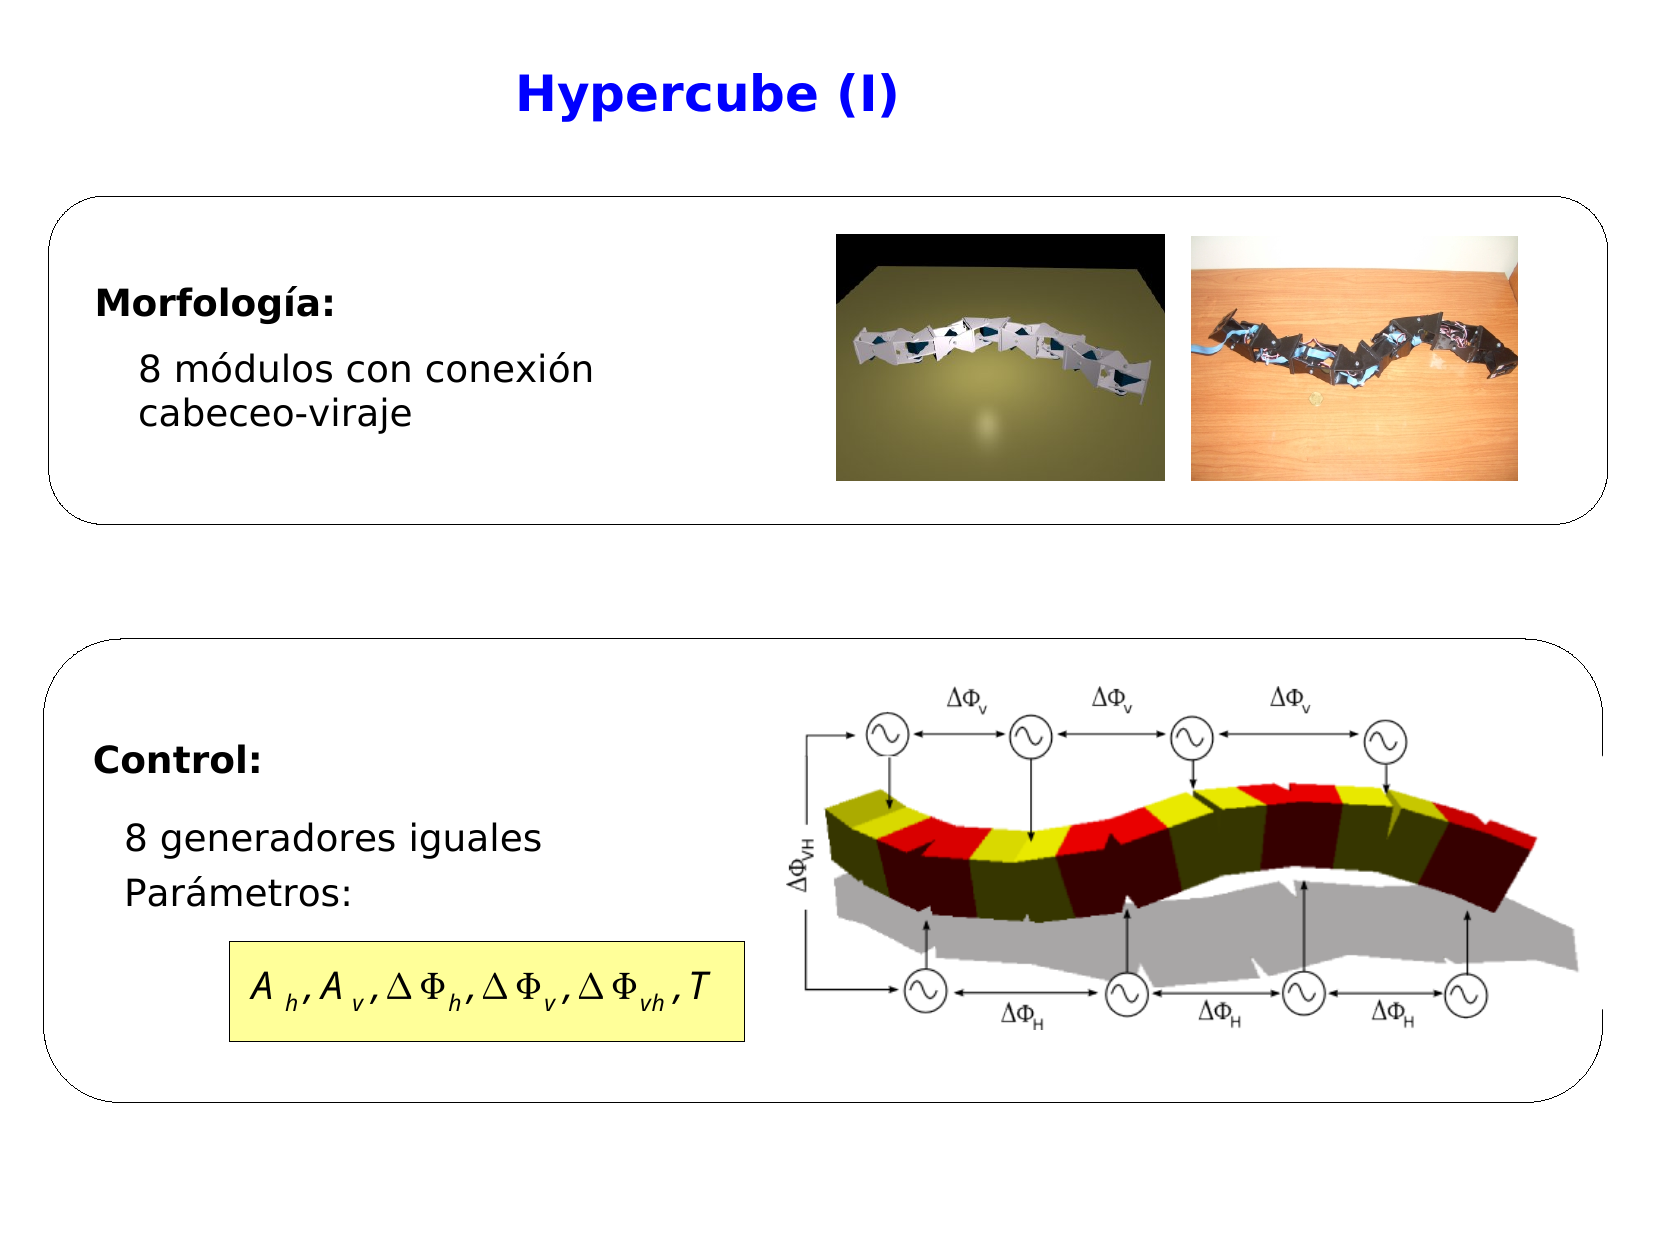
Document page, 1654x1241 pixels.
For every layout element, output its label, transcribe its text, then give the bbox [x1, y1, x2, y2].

text_box Hypercube (I) [500, 57, 909, 131]
text_box Morfología: [67, 274, 373, 333]
text_box 8 módulos con conexión cabeceo-viraje [123, 340, 665, 443]
picture [1191, 236, 1518, 481]
picture [836, 234, 1165, 481]
picture [786, 686, 1603, 1030]
text_box Control: [66, 730, 288, 790]
text_box [229, 941, 745, 1042]
text_box 8 generadores iguales Parámetros: [97, 809, 771, 923]
chart [242, 963, 721, 1018]
